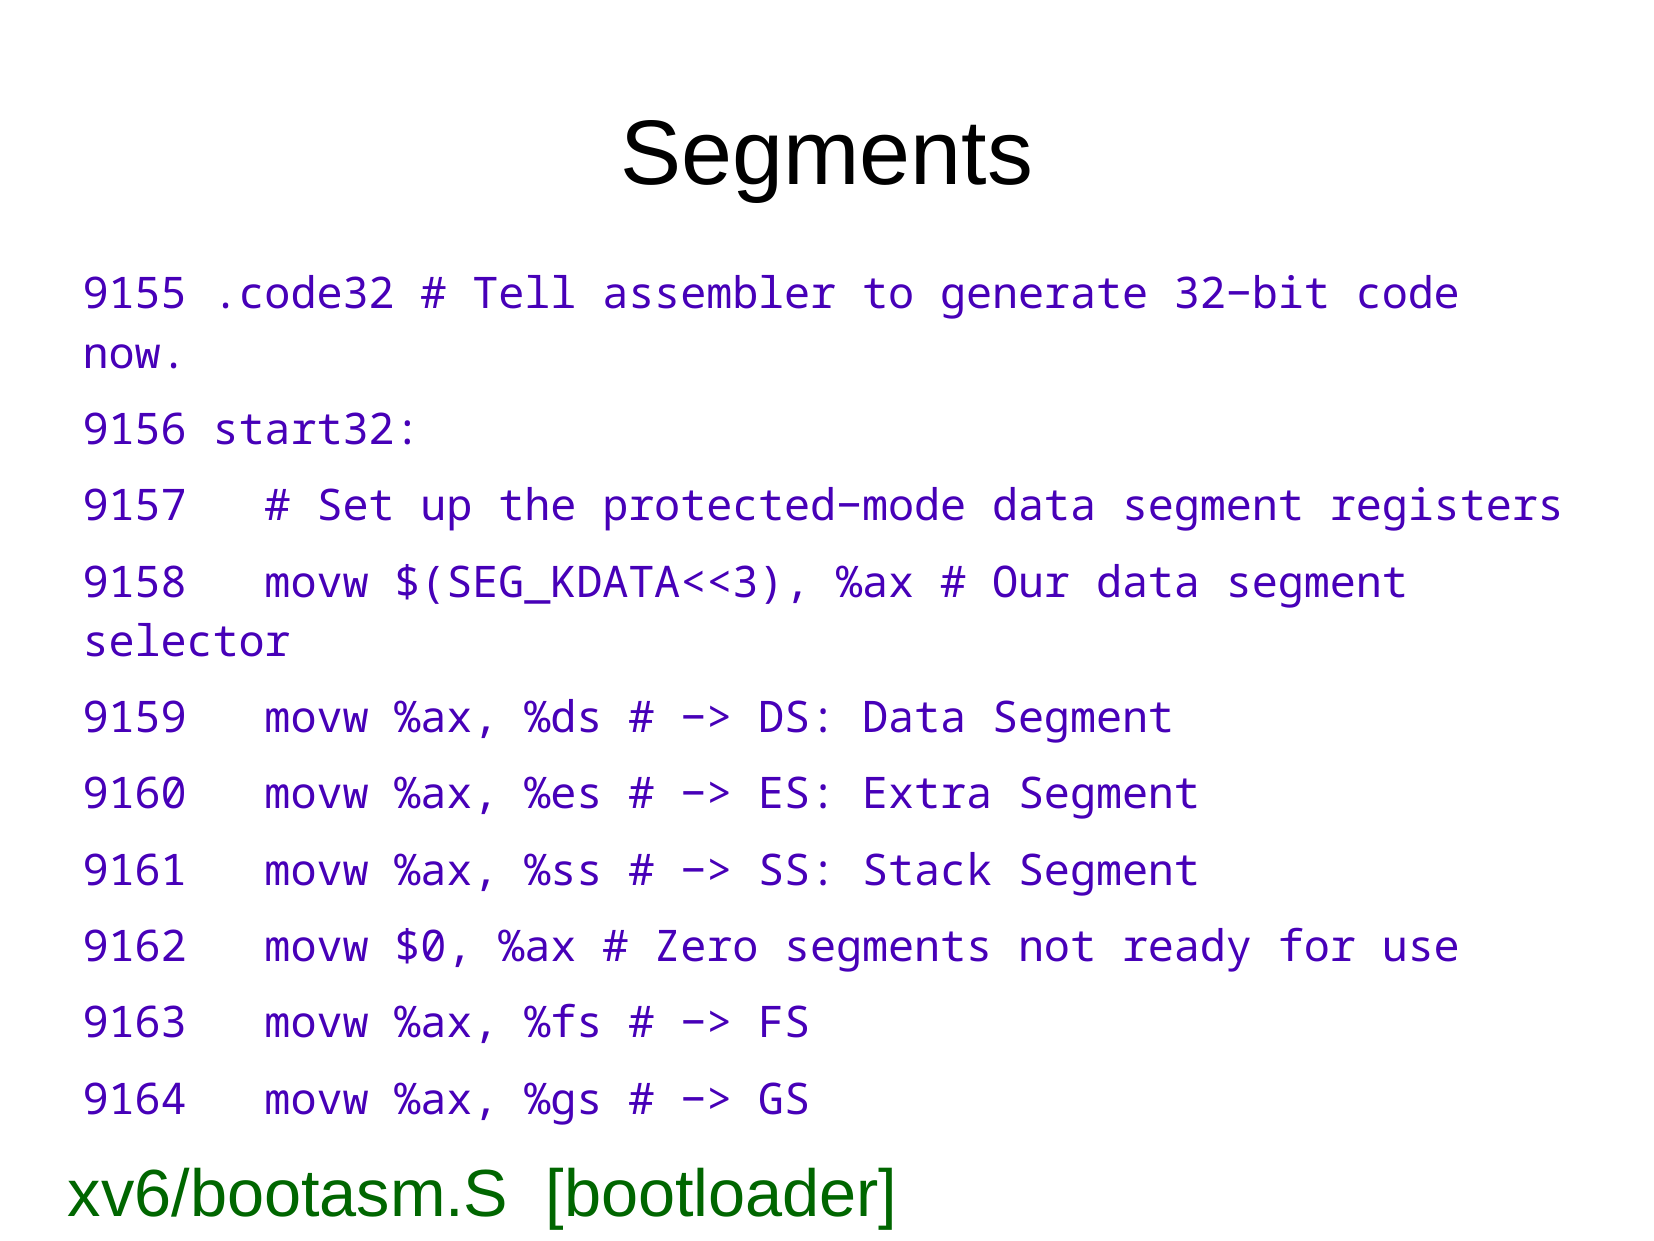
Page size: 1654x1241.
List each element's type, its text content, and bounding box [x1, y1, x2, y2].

list 9155 .code32 # Tell assembler to generate 32−bit code now. 9156 start32: 9157 # Set up the protected−mode data segment registers 9158 movw $(SEG_KDATA<<3), %ax # Our data segment selector 9159 movw %ax, %ds # −> DS: Data Segment 9160 movw %ax, %es # −> ES: Extra Segment 9161 movw %ax, %ss # −> SS: Stack Segment 9162 movw $0, %ax # Zero segments not ready for use 9163 movw %ax, %fs # −> FS 9164 movw %ax, %gs # −> GS [82, 262, 1571, 1163]
text_box xv6/bootasm.S [bootloader] [53, 1148, 938, 1238]
title Segments [82, 49, 1571, 257]
